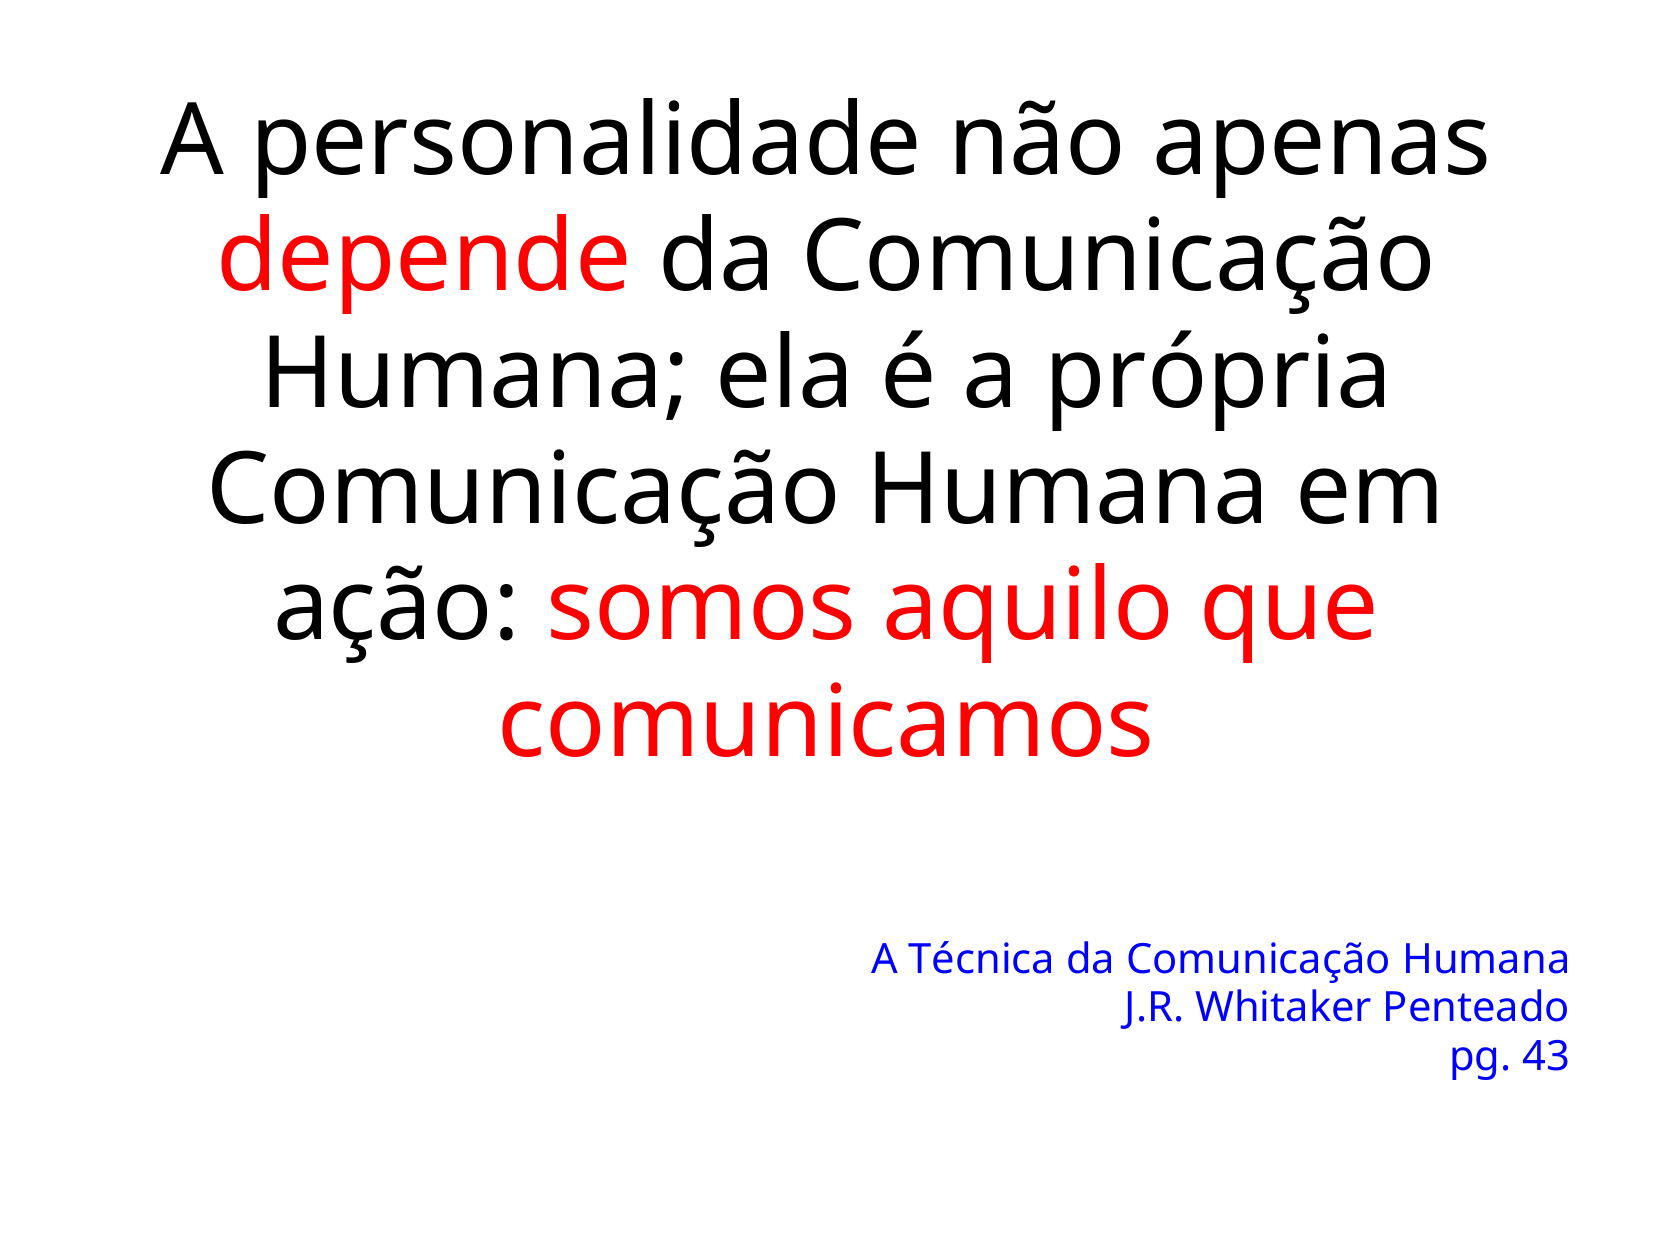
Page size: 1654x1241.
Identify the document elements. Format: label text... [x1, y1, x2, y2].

text_box A personalidade não apenas depende da Comunicação Humana; ela é a própria Comunicação Humana em ação: somos aquilo que comunicamos A Técnica da Comunicação Humana J.R. Whitaker Penteado pg. 43 [82, 49, 1571, 1109]
